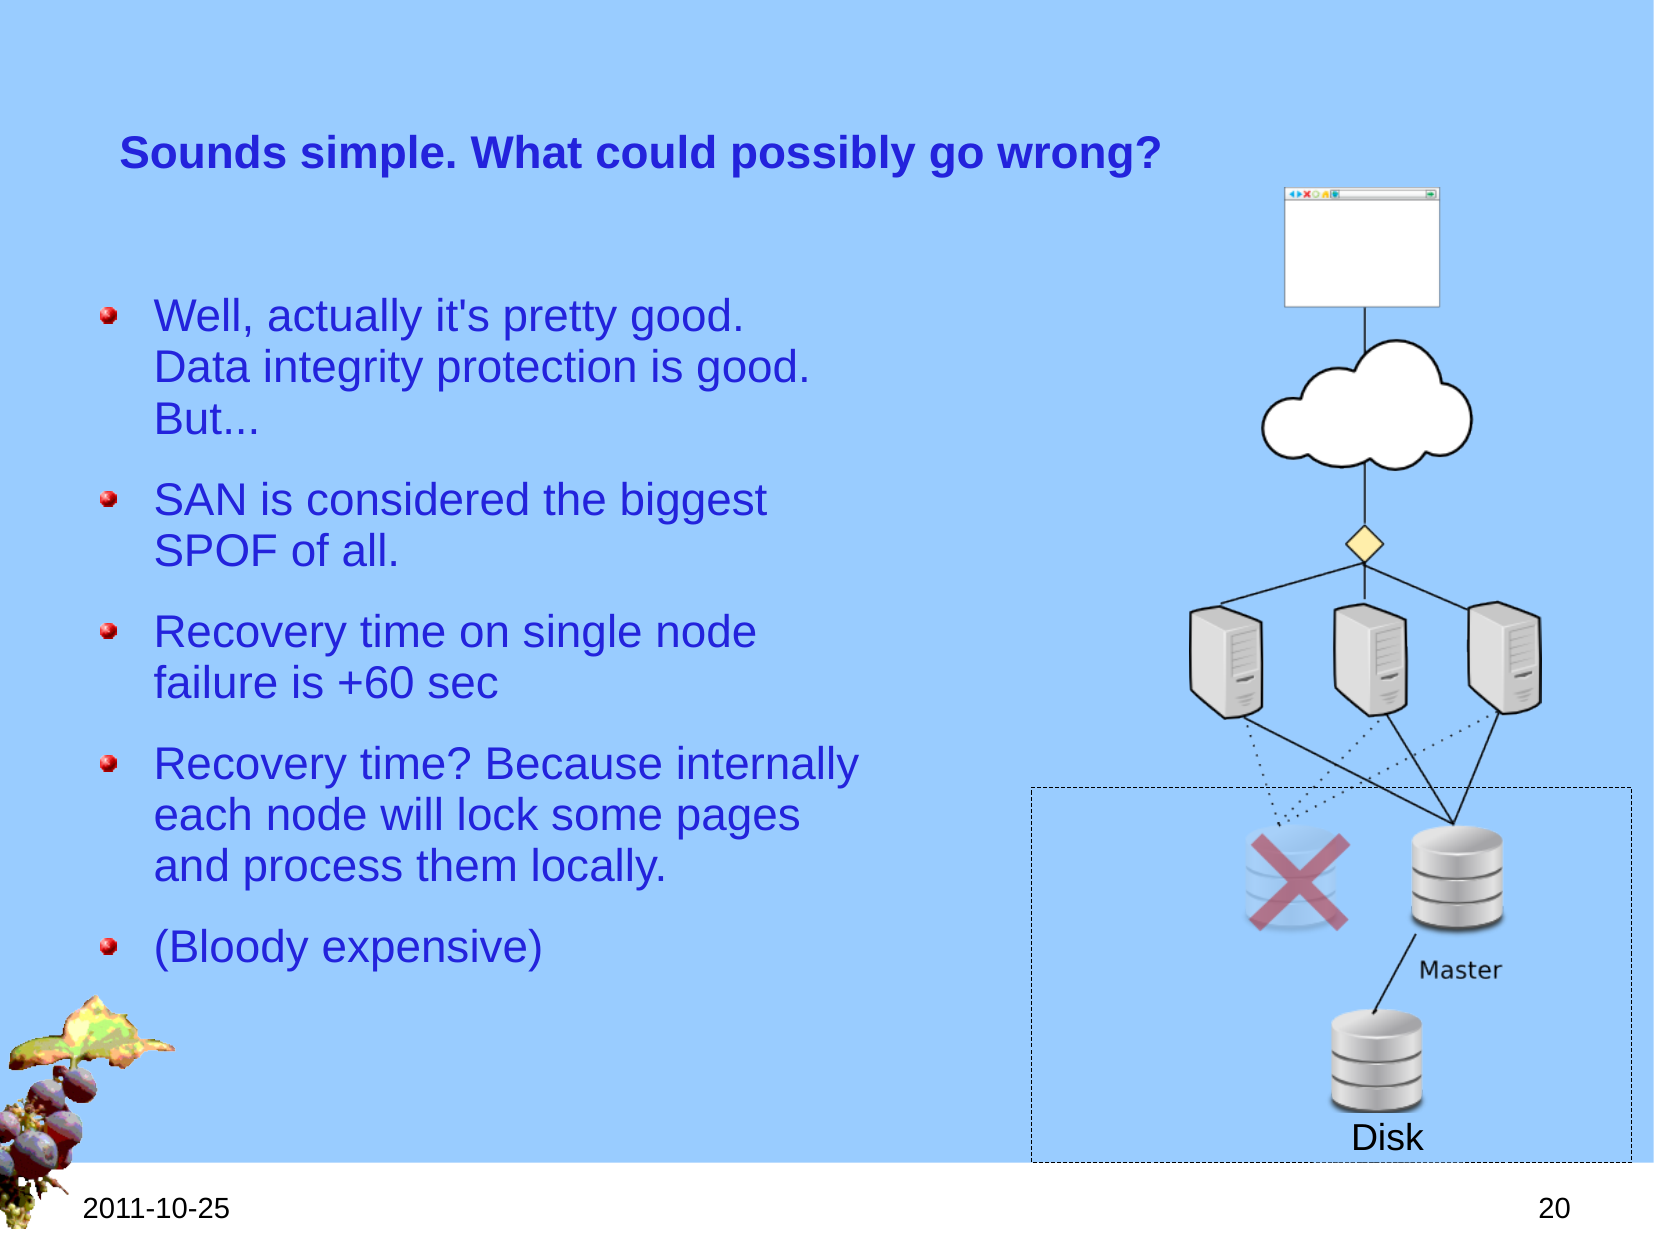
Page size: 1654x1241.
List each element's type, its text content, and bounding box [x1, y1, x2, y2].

title Sounds simple. What could possibly go wrong? [82, 49, 1201, 257]
picture [1189, 187, 1542, 1163]
text_box Disk [1312, 1113, 1463, 1163]
picture [0, 990, 188, 1229]
list Well, actually it's pretty good. Data integrity protection is good. But... SAN is considered the biggest SPOF of all. Recovery time on single node failure is +60 sec Recovery time? Because internally each node will lock some pages and process them locally. (Bloody expensive) [82, 290, 863, 1109]
